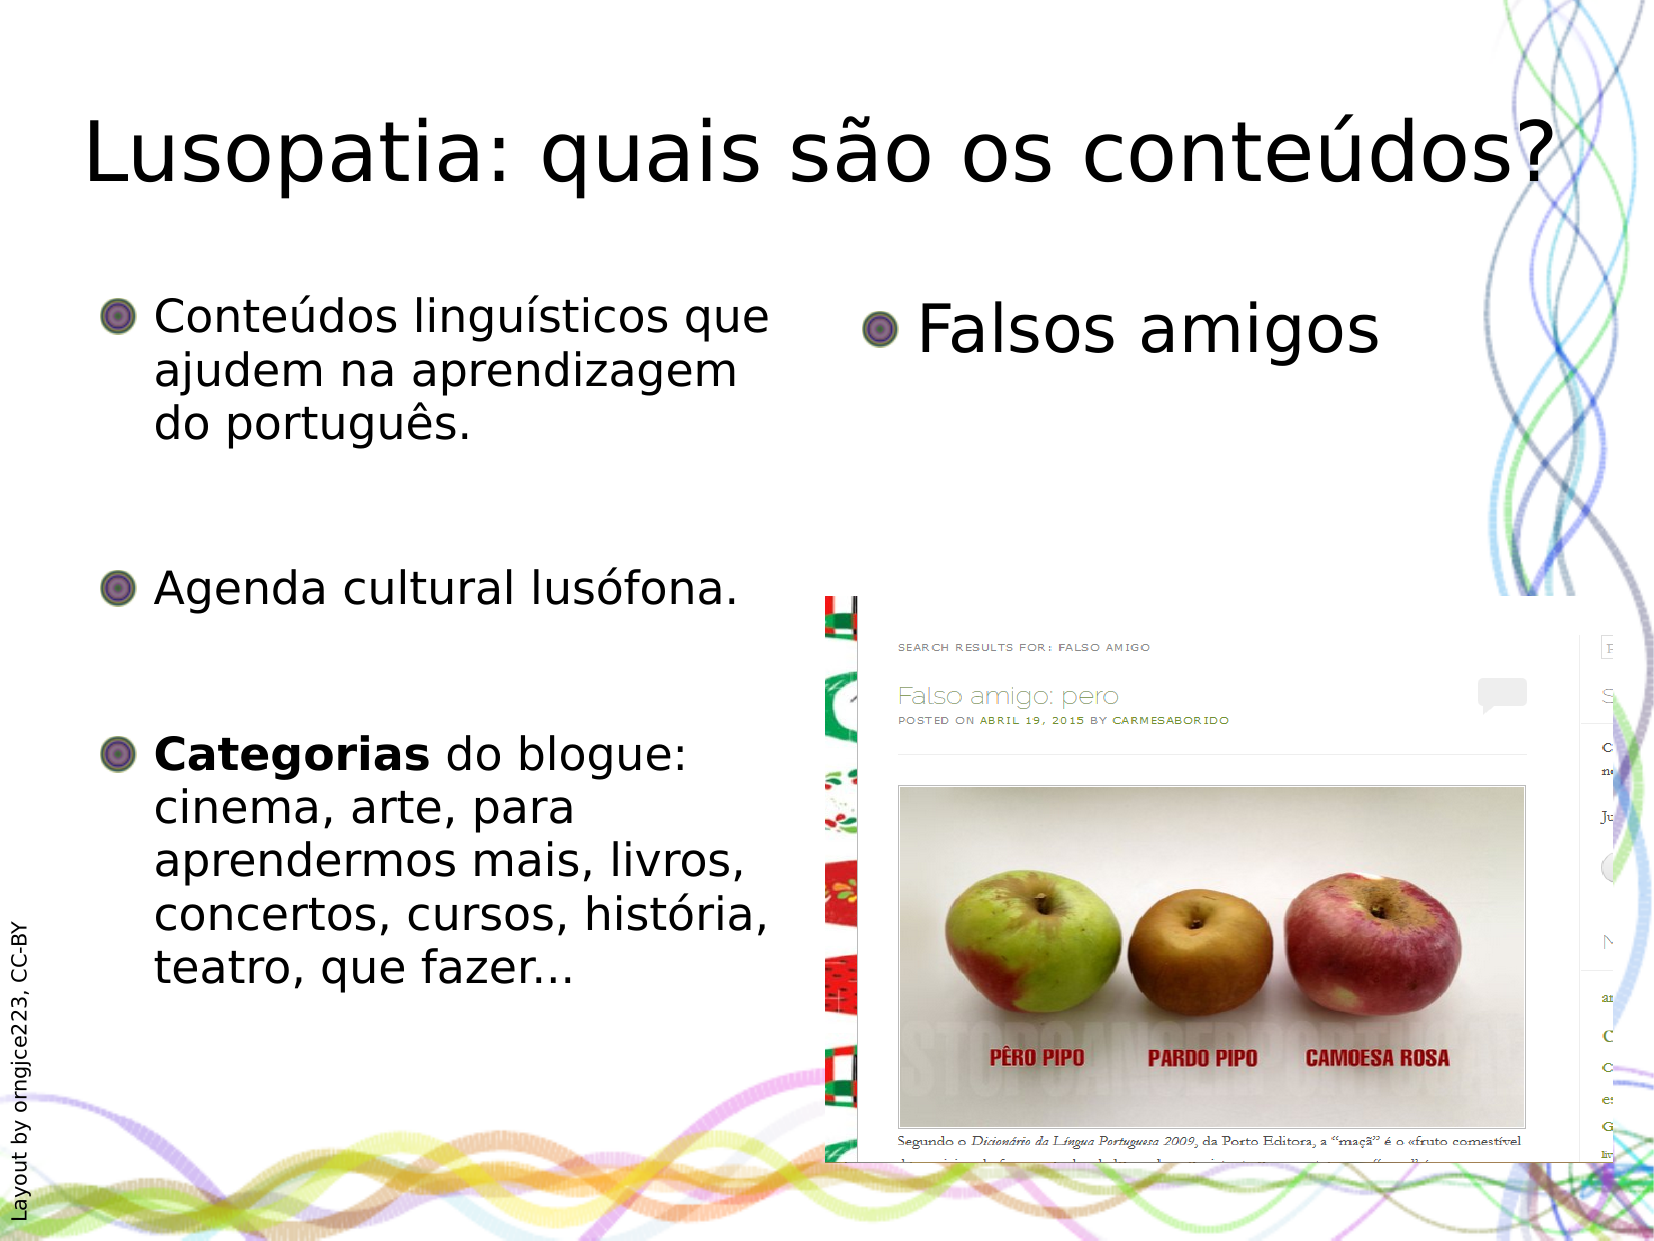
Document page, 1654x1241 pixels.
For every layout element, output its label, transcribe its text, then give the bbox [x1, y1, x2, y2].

list Conteúdos linguísticos que ajudem na aprendizagem do português. Agenda cultural lusófona. Categorias do blogue: cinema, arte, para aprendermos mais, livros, concertos, cursos, história, teatro, que fazer... [82, 290, 809, 1109]
picture [0, 0, 1654, 1241]
title Lusopatia: quais são os conteúdos? [82, 49, 1571, 257]
list Falsos amigos [845, 290, 1572, 451]
